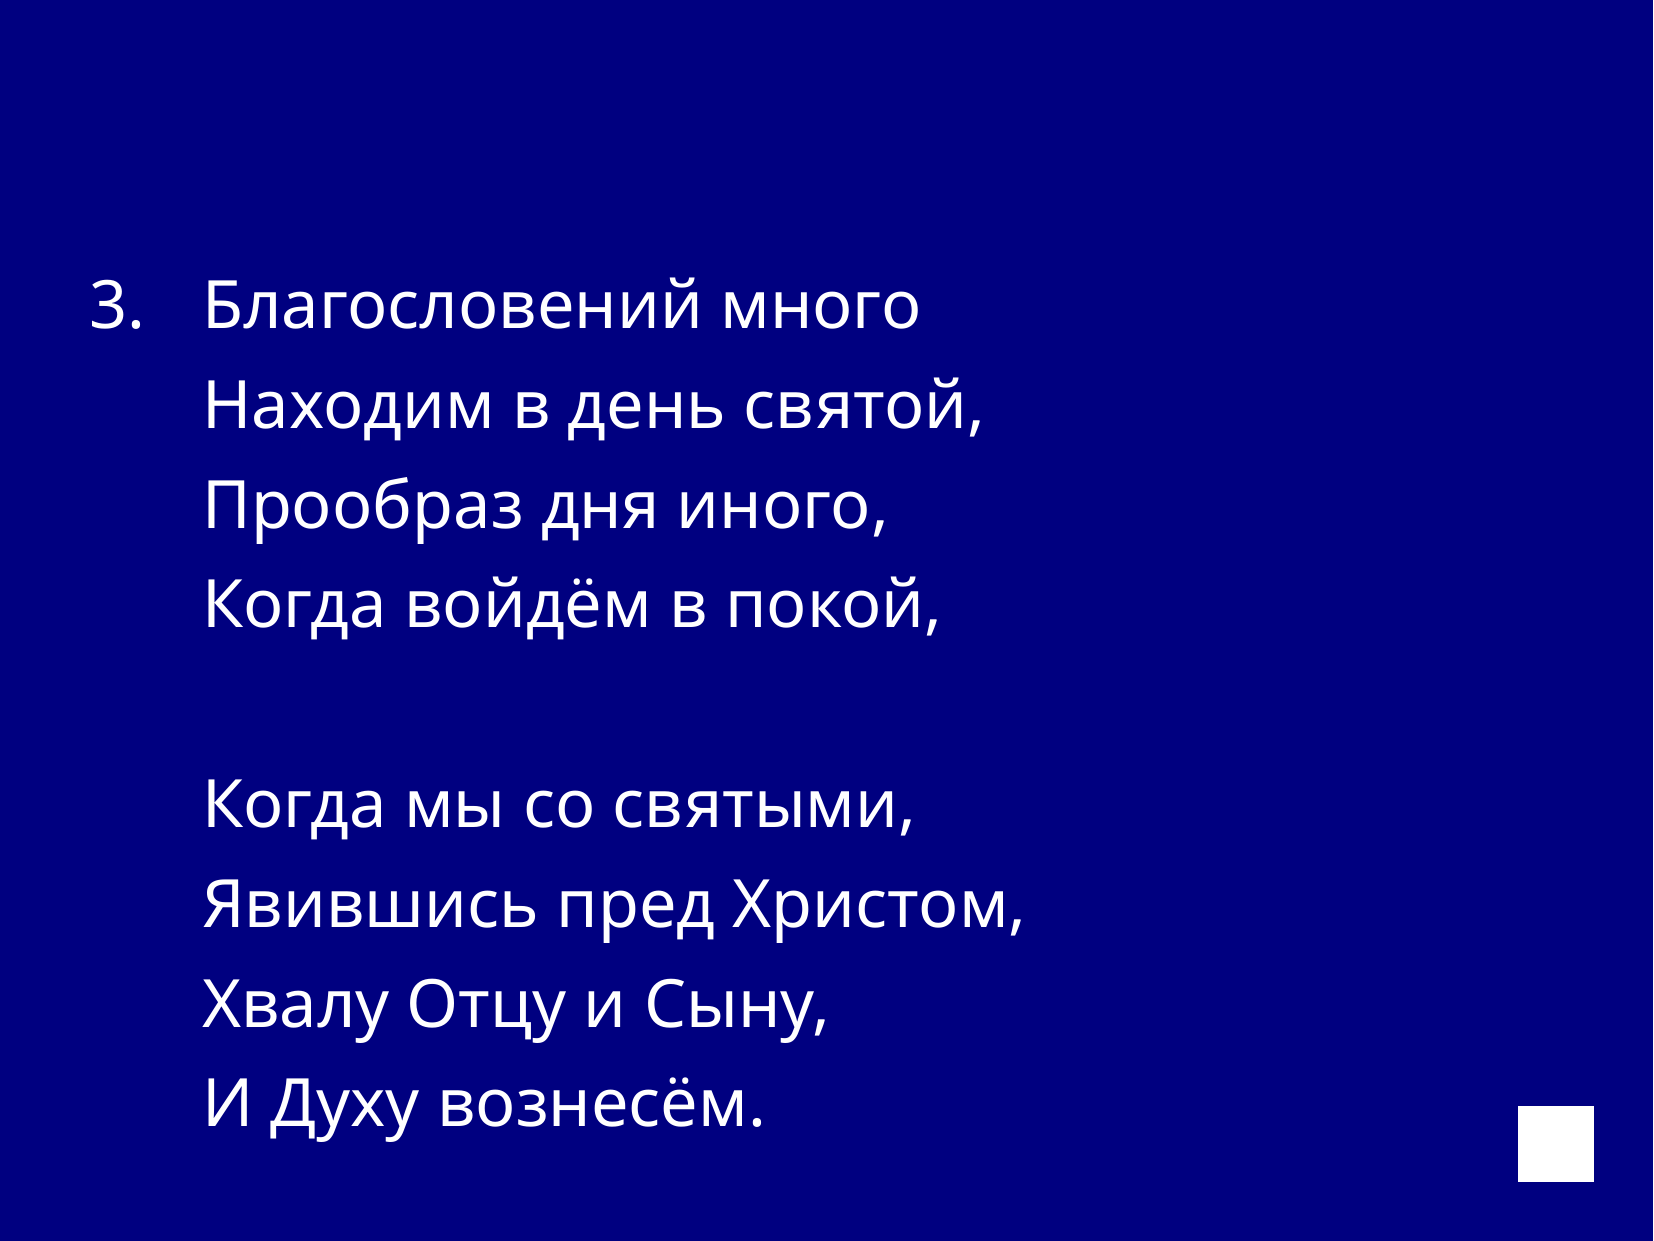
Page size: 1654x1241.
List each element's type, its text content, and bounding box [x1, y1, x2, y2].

text_box [1518, 1106, 1594, 1182]
text_box 3. Благословений много Находим в день святой, Прообраз дня иного, Когда войдём в покой, Когда мы со святыми, Явившись пред Христом, Хвалу Отцу и Сыну, И Духу вознесём. [75, 150, 1576, 1163]
